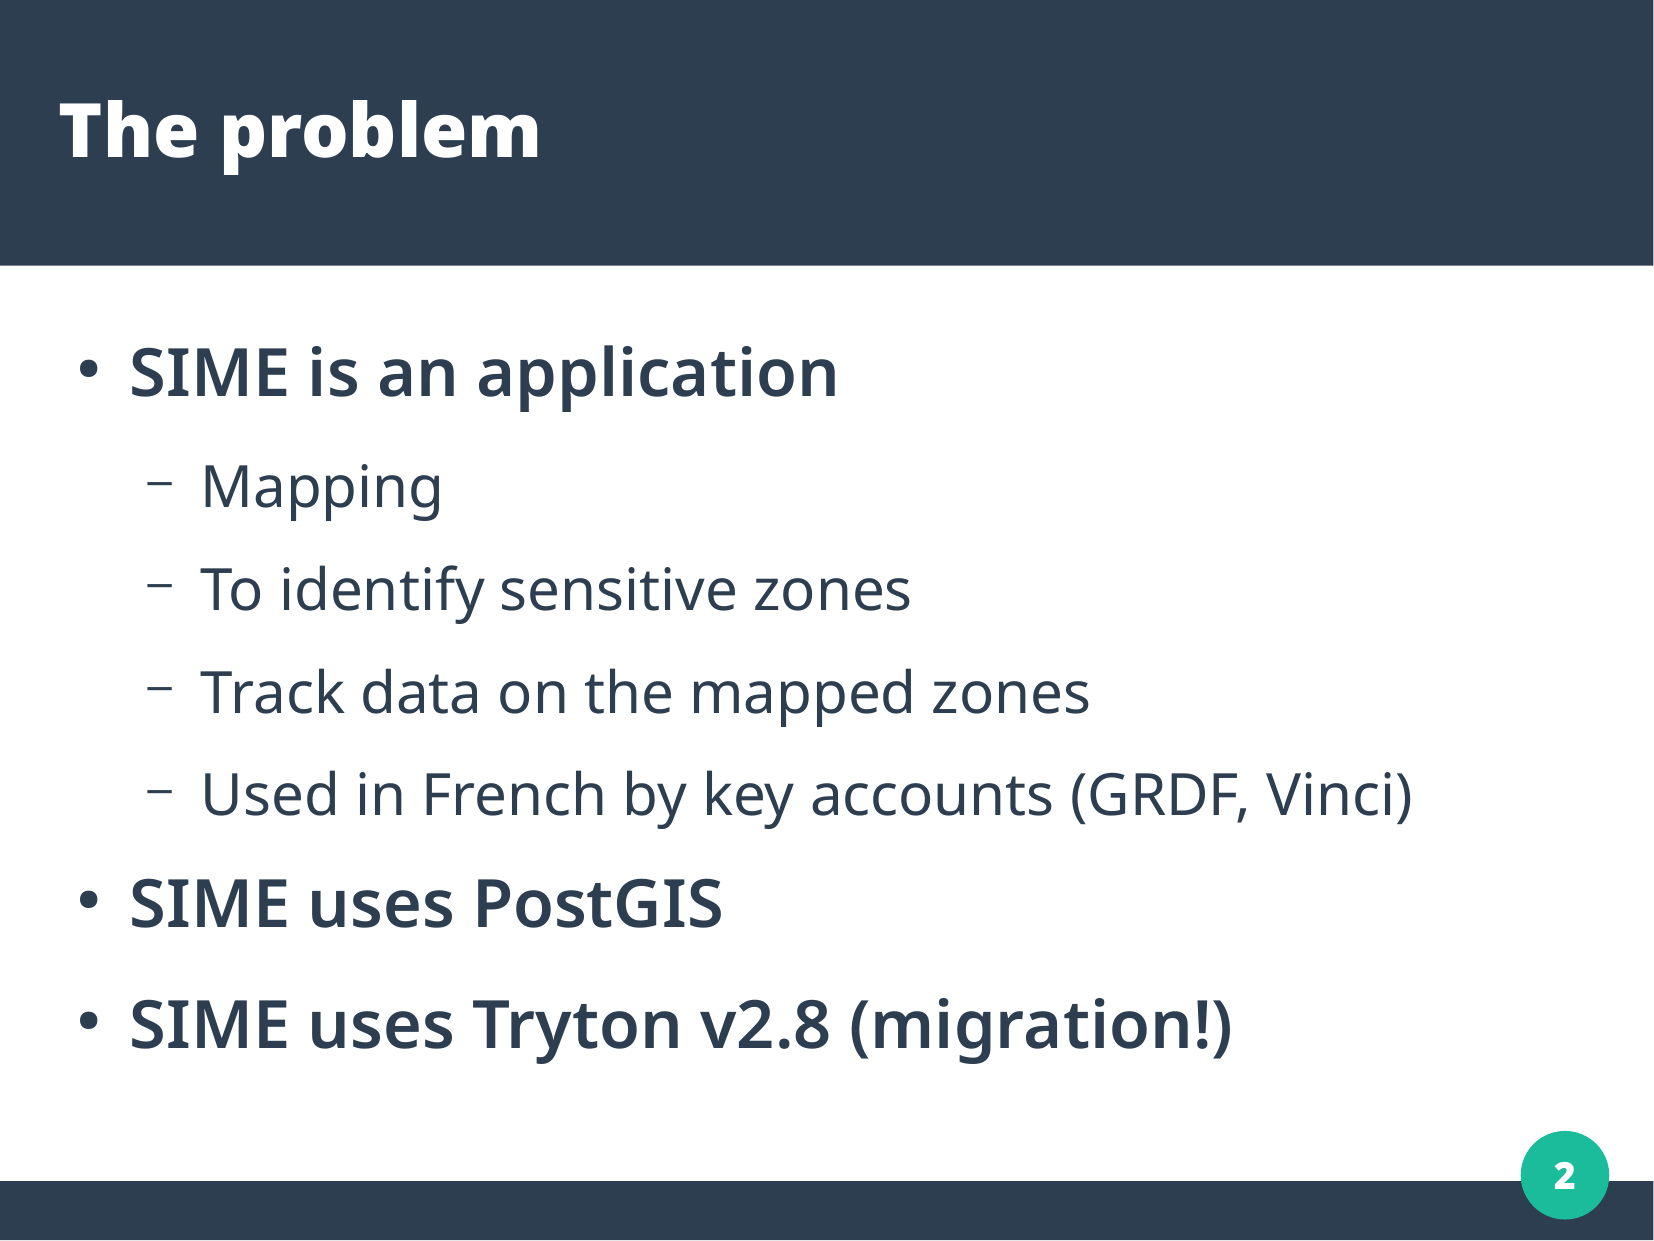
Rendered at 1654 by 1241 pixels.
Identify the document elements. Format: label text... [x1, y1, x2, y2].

title The problem [59, 49, 1595, 207]
list SIME is an application Mapping To identify sensitive zones Track data on the mapped zones Used in French by key accounts (GRDF, Vinci) SIME uses PostGIS SIME uses Tryton v2.8 (migration!) [59, 324, 1595, 1152]
